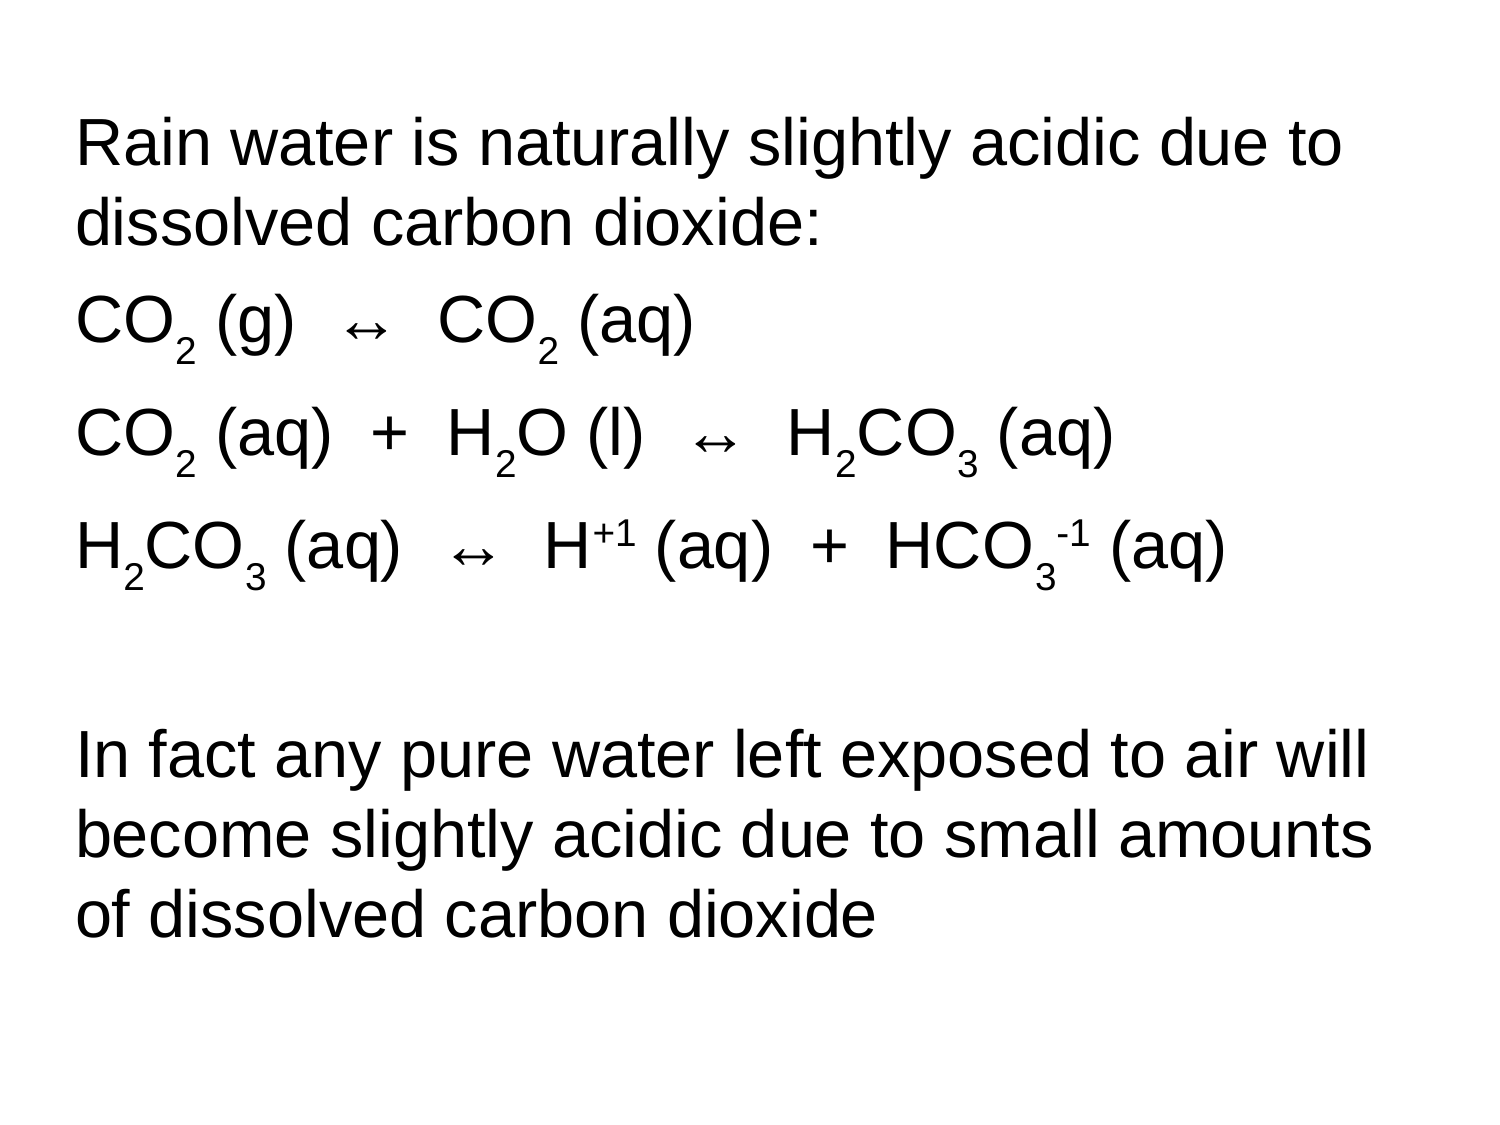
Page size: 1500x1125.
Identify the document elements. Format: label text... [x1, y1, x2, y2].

subtitle Rain water is naturally slightly acidic due to dissolved carbon dioxide: CO2 (g) ↔ CO2 (aq) CO2 (aq) + H2O (l) ↔ H2CO3 (aq) H2CO3 (aq) ↔ H+1 (aq) + HCO3-1 (aq) In fact any pure water left exposed to air will become slightly acidic due to small amounts of dissolved carbon dioxide [75, 45, 1426, 1005]
